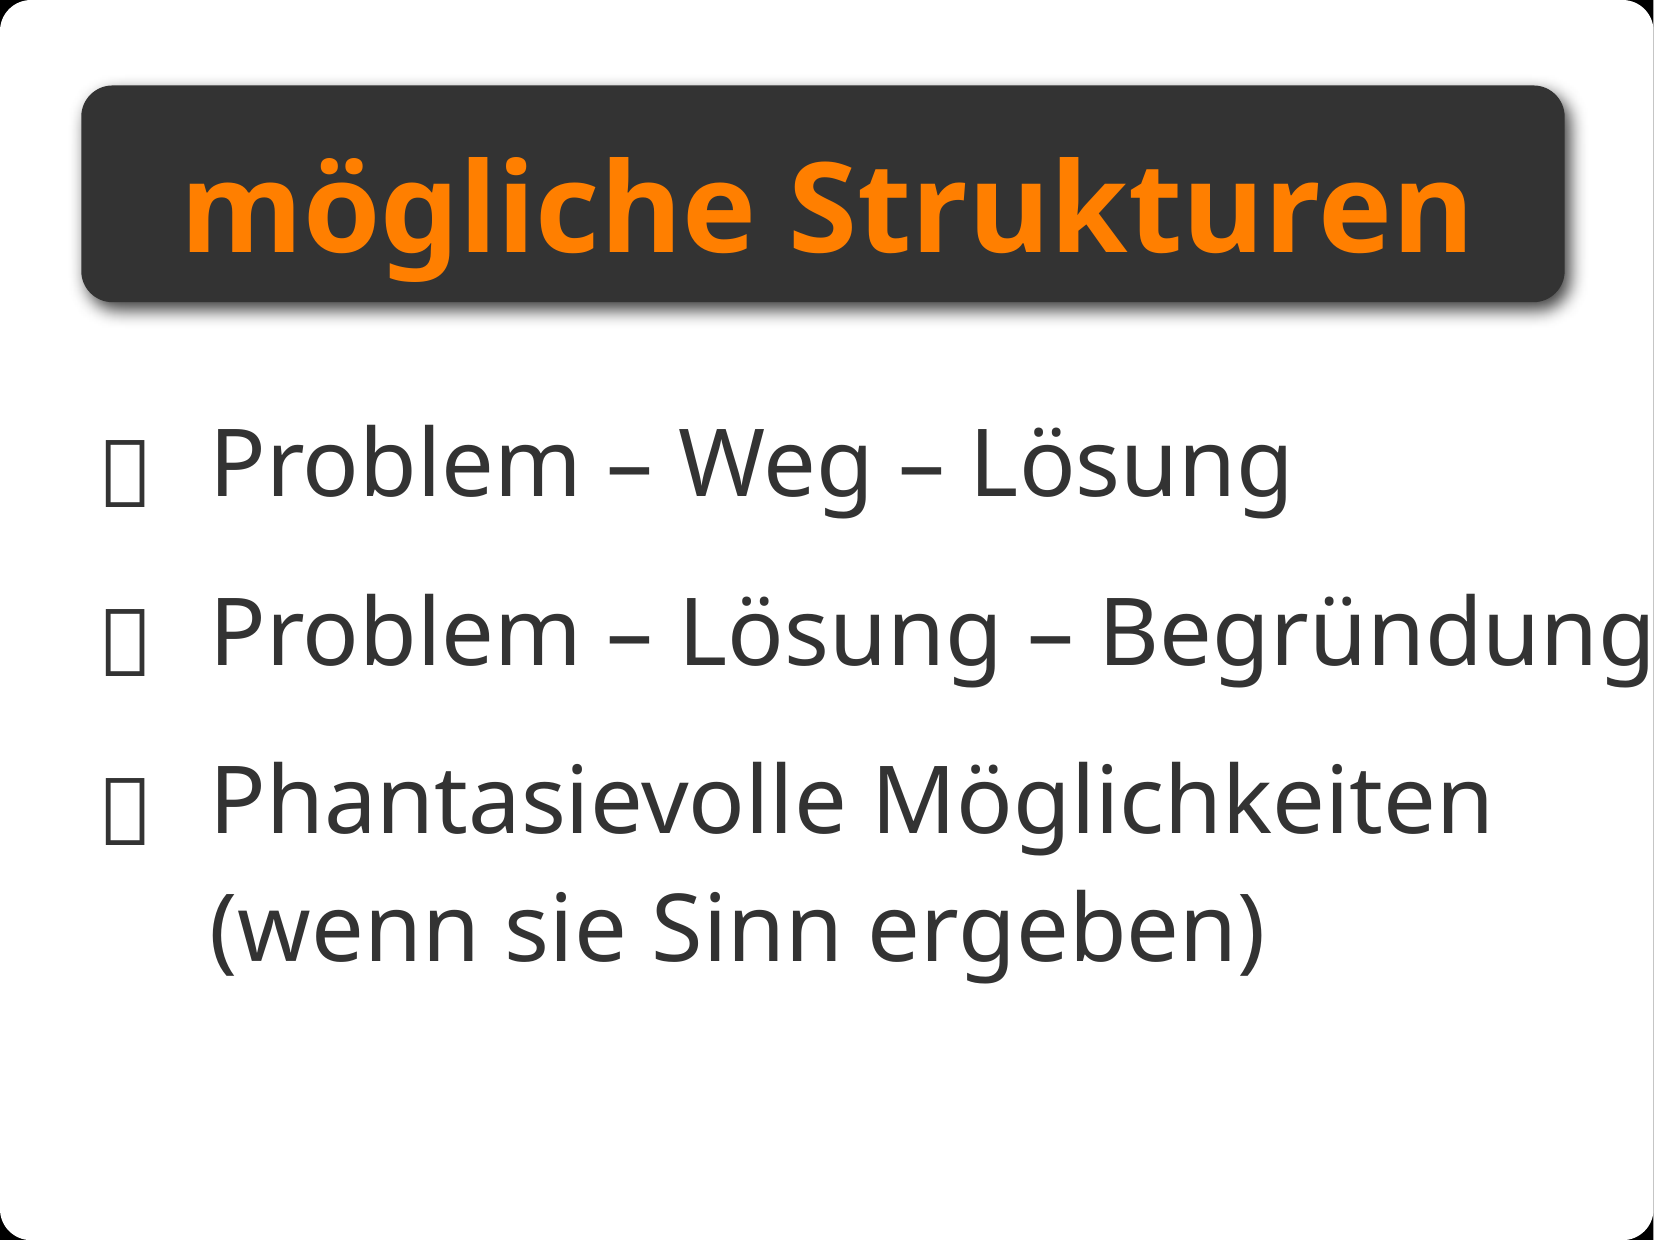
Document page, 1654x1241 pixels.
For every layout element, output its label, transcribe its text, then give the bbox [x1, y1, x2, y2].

text_box Phantasievolle Möglichkeiten (wenn sie Sinn ergeben) [209, 733, 1417, 960]
picture [66, 72, 1592, 332]
text_box Problem – Lösung – Begründung [209, 564, 1566, 678]
text_box [0, 0, 1654, 1241]
text_box  [97, 744, 182, 849]
text_box  [97, 407, 182, 512]
text_box  [97, 576, 182, 681]
text_box mögliche Strukturen [180, 119, 1470, 270]
text_box Problem – Weg – Lösung [209, 395, 1394, 509]
